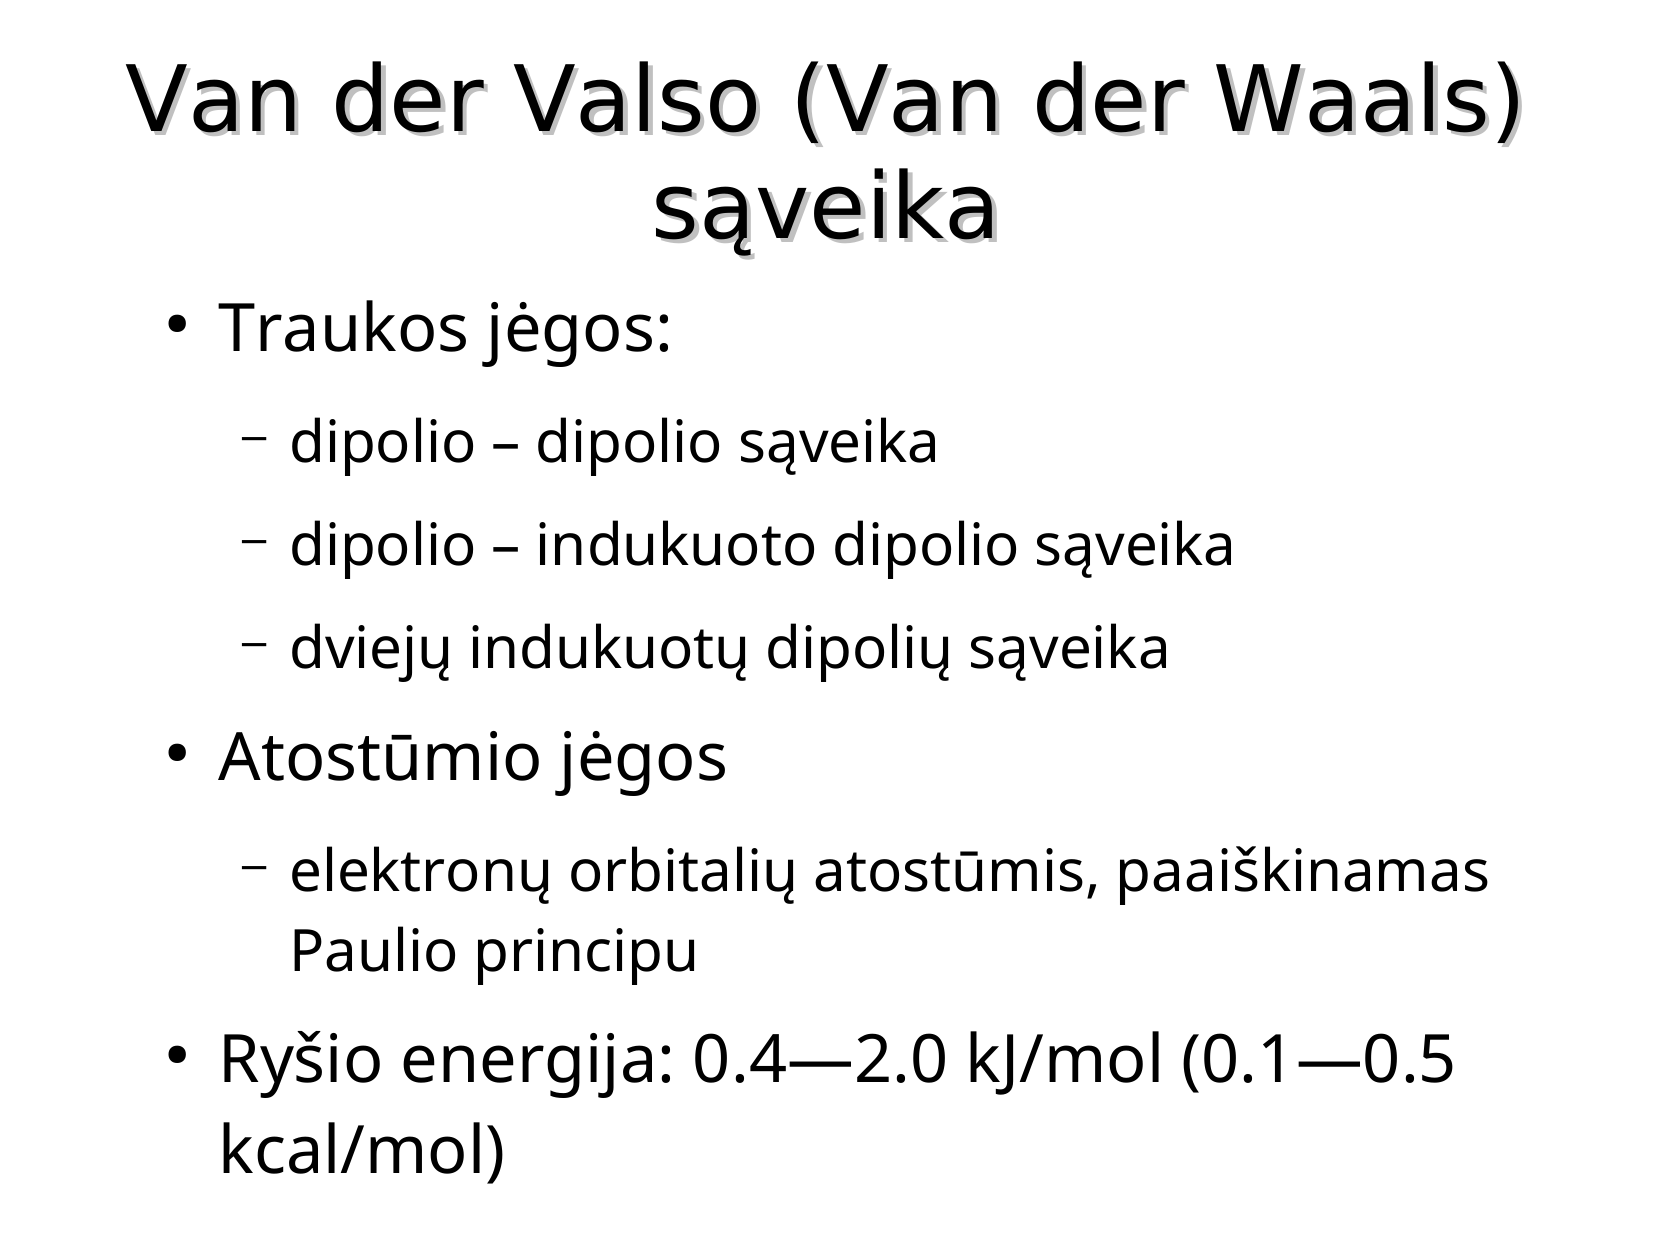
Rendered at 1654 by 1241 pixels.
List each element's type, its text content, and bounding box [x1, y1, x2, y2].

list Traukos jėgos: dipolio – dipolio sąveika dipolio – indukuoto dipolio sąveika dviejų indukuotų dipolių sąveika Atostūmio jėgos elektronų orbitalių atostūmis, paaiškinamas Paulio principu Ryšio energija: 0.4—2.0 kJ/mol (0.1—0.5 kcal/mol) [147, 280, 1571, 1108]
title Van der Valso (Van der Waals) sąveika [82, 45, 1571, 261]
